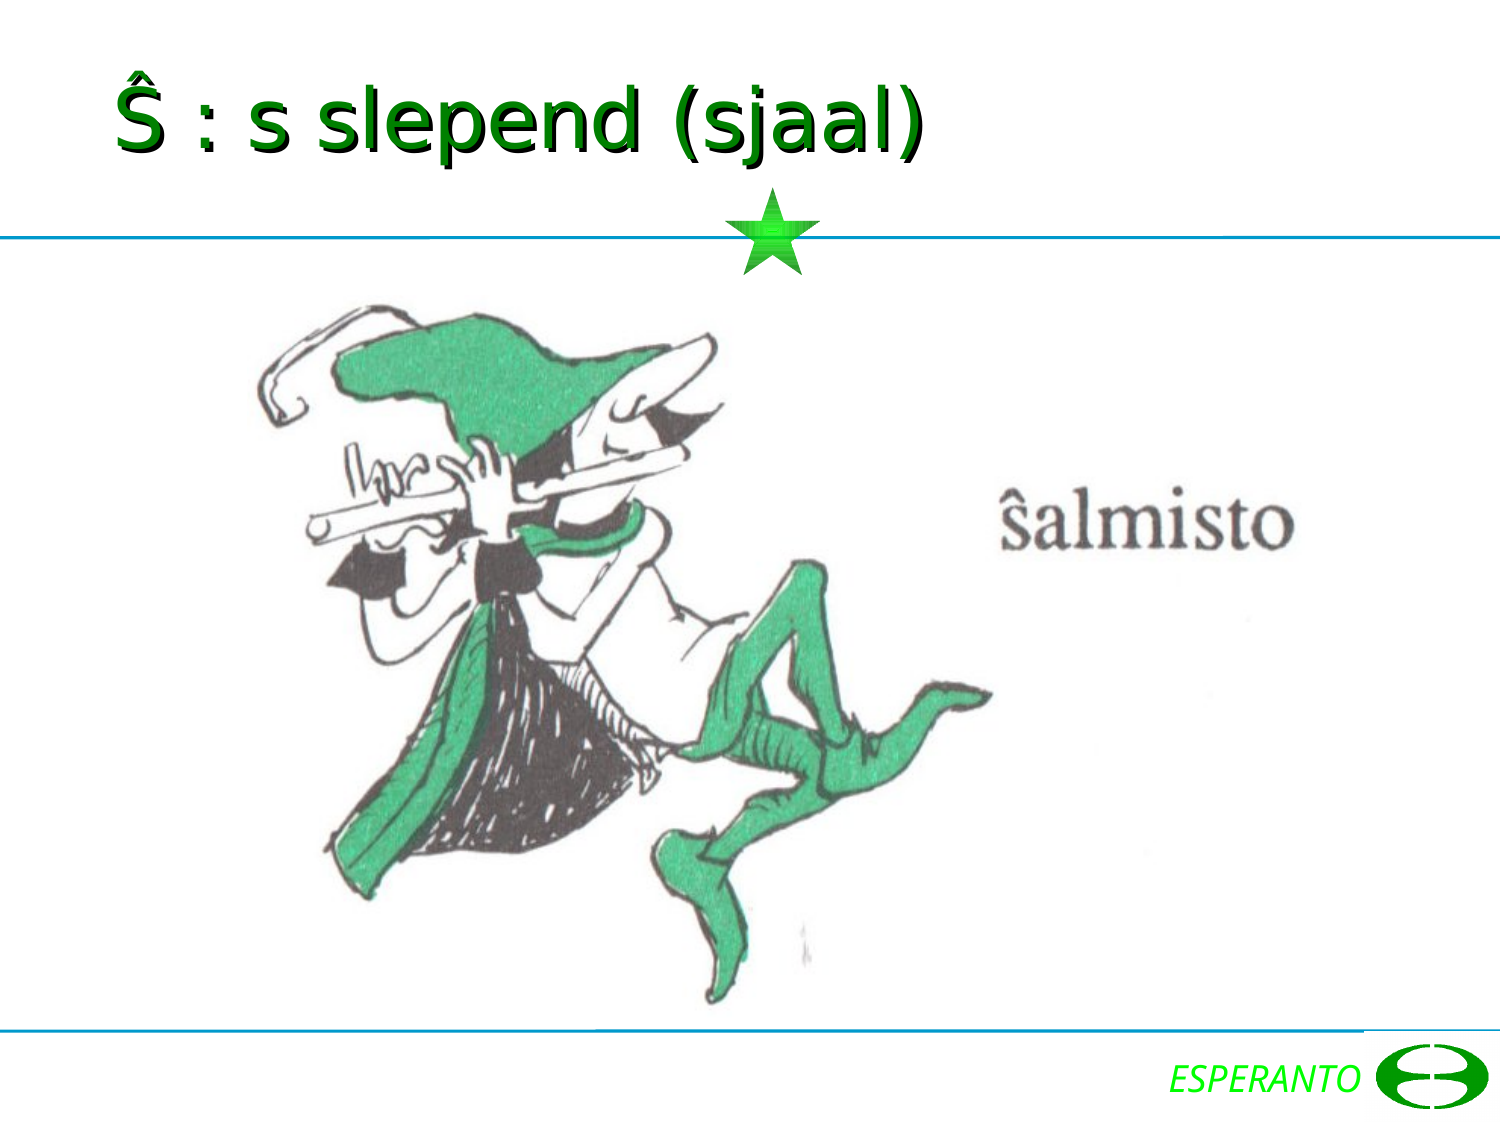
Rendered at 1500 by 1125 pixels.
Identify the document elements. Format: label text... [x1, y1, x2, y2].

title Ŝ : s slepend (sjaal) [112, 5, 1448, 245]
picture [1364, 1032, 1500, 1122]
picture [247, 295, 1306, 1018]
